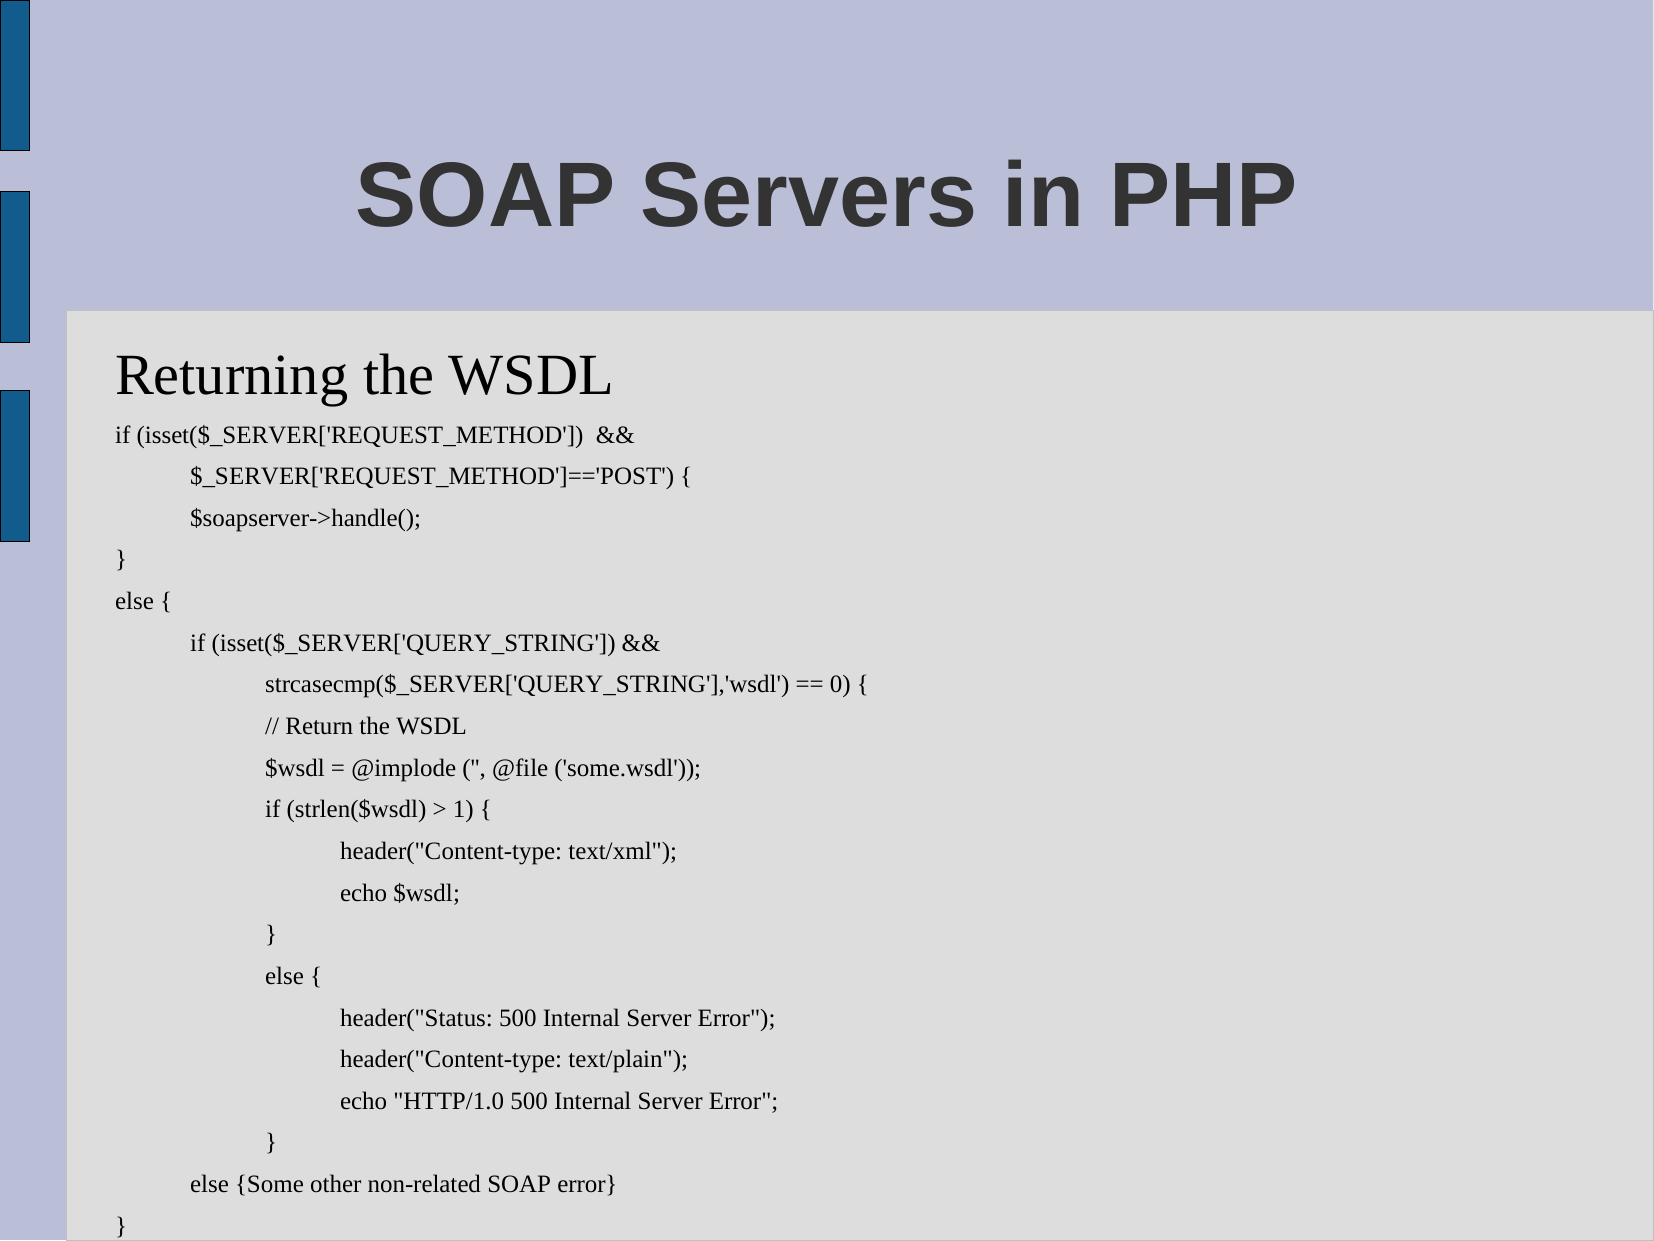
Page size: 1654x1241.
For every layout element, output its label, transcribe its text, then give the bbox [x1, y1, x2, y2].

title SOAP Servers in PHP [121, 91, 1534, 299]
text_box Returning the WSDL if (isset($_SERVER['REQUEST_METHOD']) && $_SERVER['REQUEST_METHOD']=='POST') { $soapserver->handle(); } else { if (isset($_SERVER['QUERY_STRING']) && strcasecmp($_SERVER['QUERY_STRING'],'wsdl') == 0) { // Return the WSDL $wsdl = @implode ('', @file ('some.wsdl')); if (strlen($wsdl) > 1) { header("Content-type: text/xml"); echo $wsdl; } else { header("Status: 500 Internal Server Error"); header("Content-type: text/plain"); echo "HTTP/1.0 500 Internal Server Error"; } else {Some other non-related SOAP error} } [115, 310, 1584, 1228]
